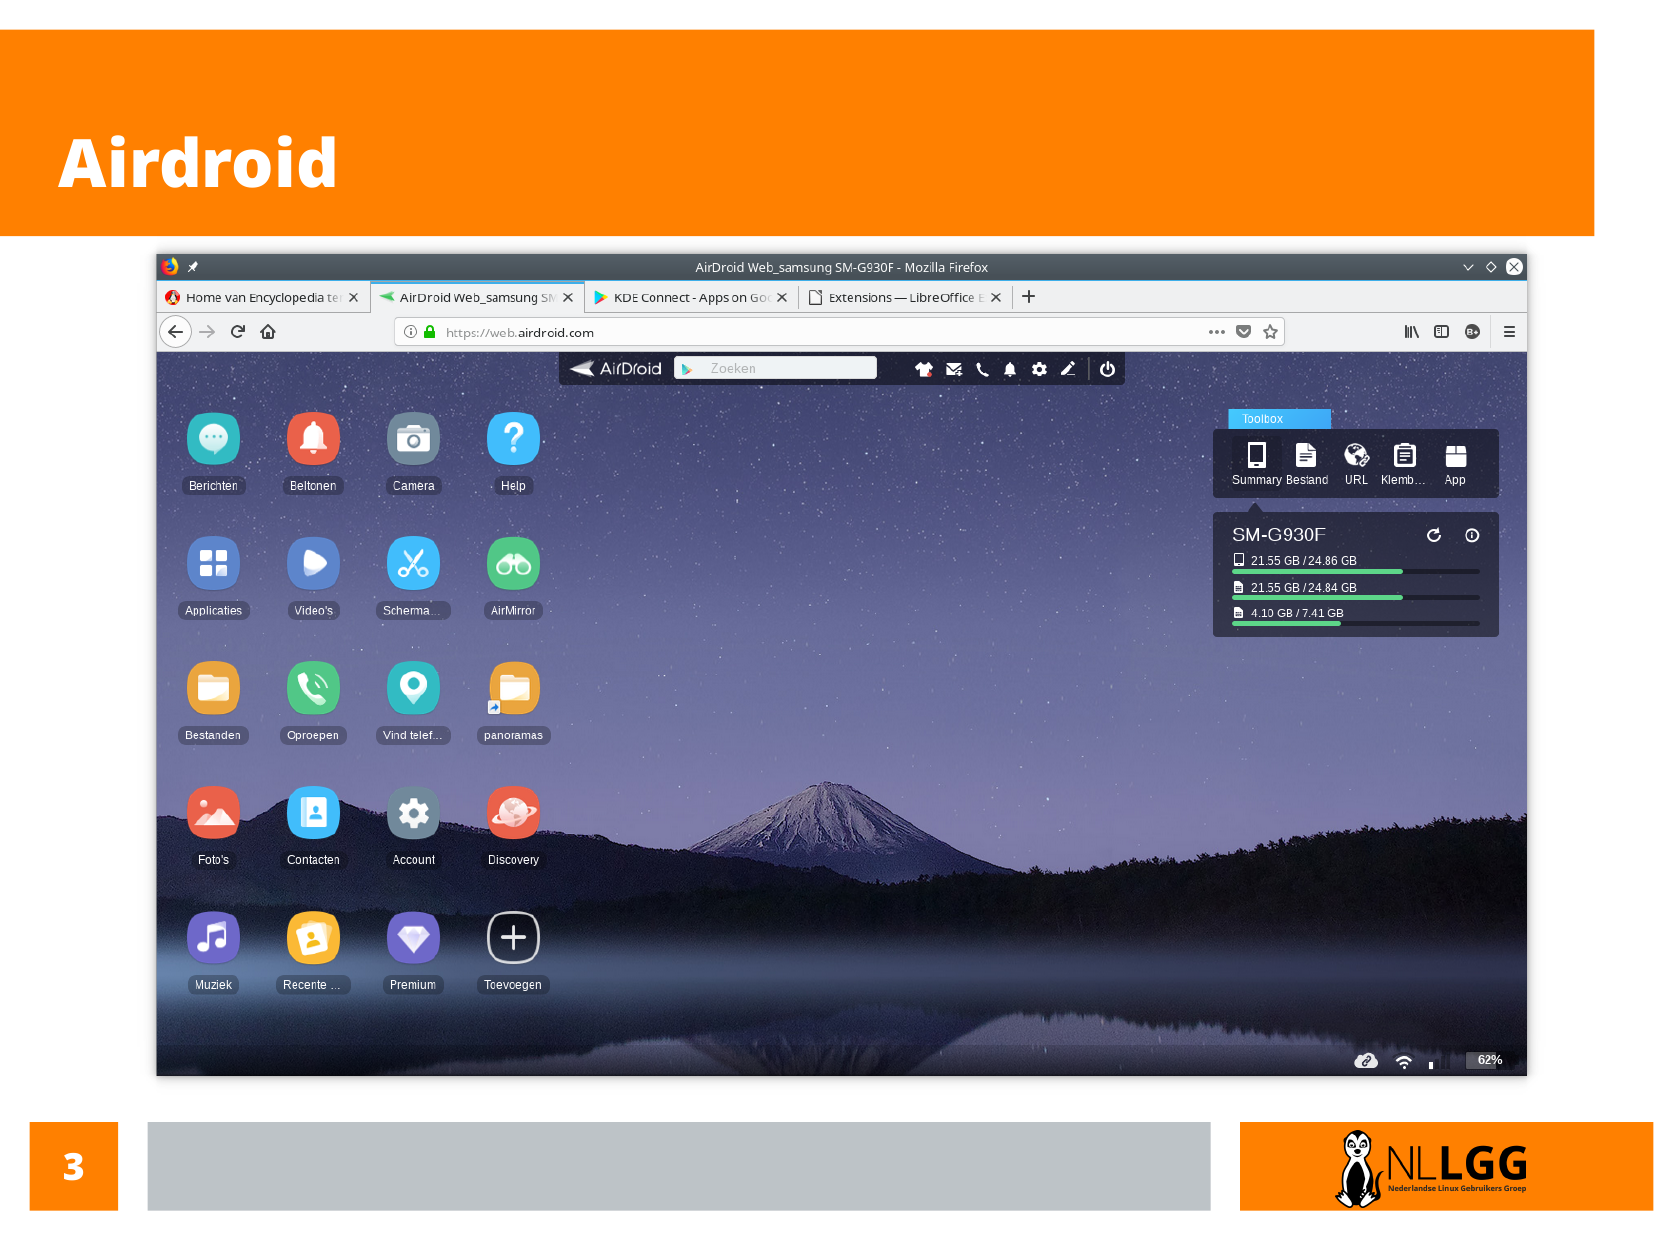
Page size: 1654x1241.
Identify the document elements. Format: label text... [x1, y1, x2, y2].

picture [1335, 1130, 1526, 1208]
picture [137, 234, 1546, 1095]
title Airdroid [59, 59, 1595, 207]
